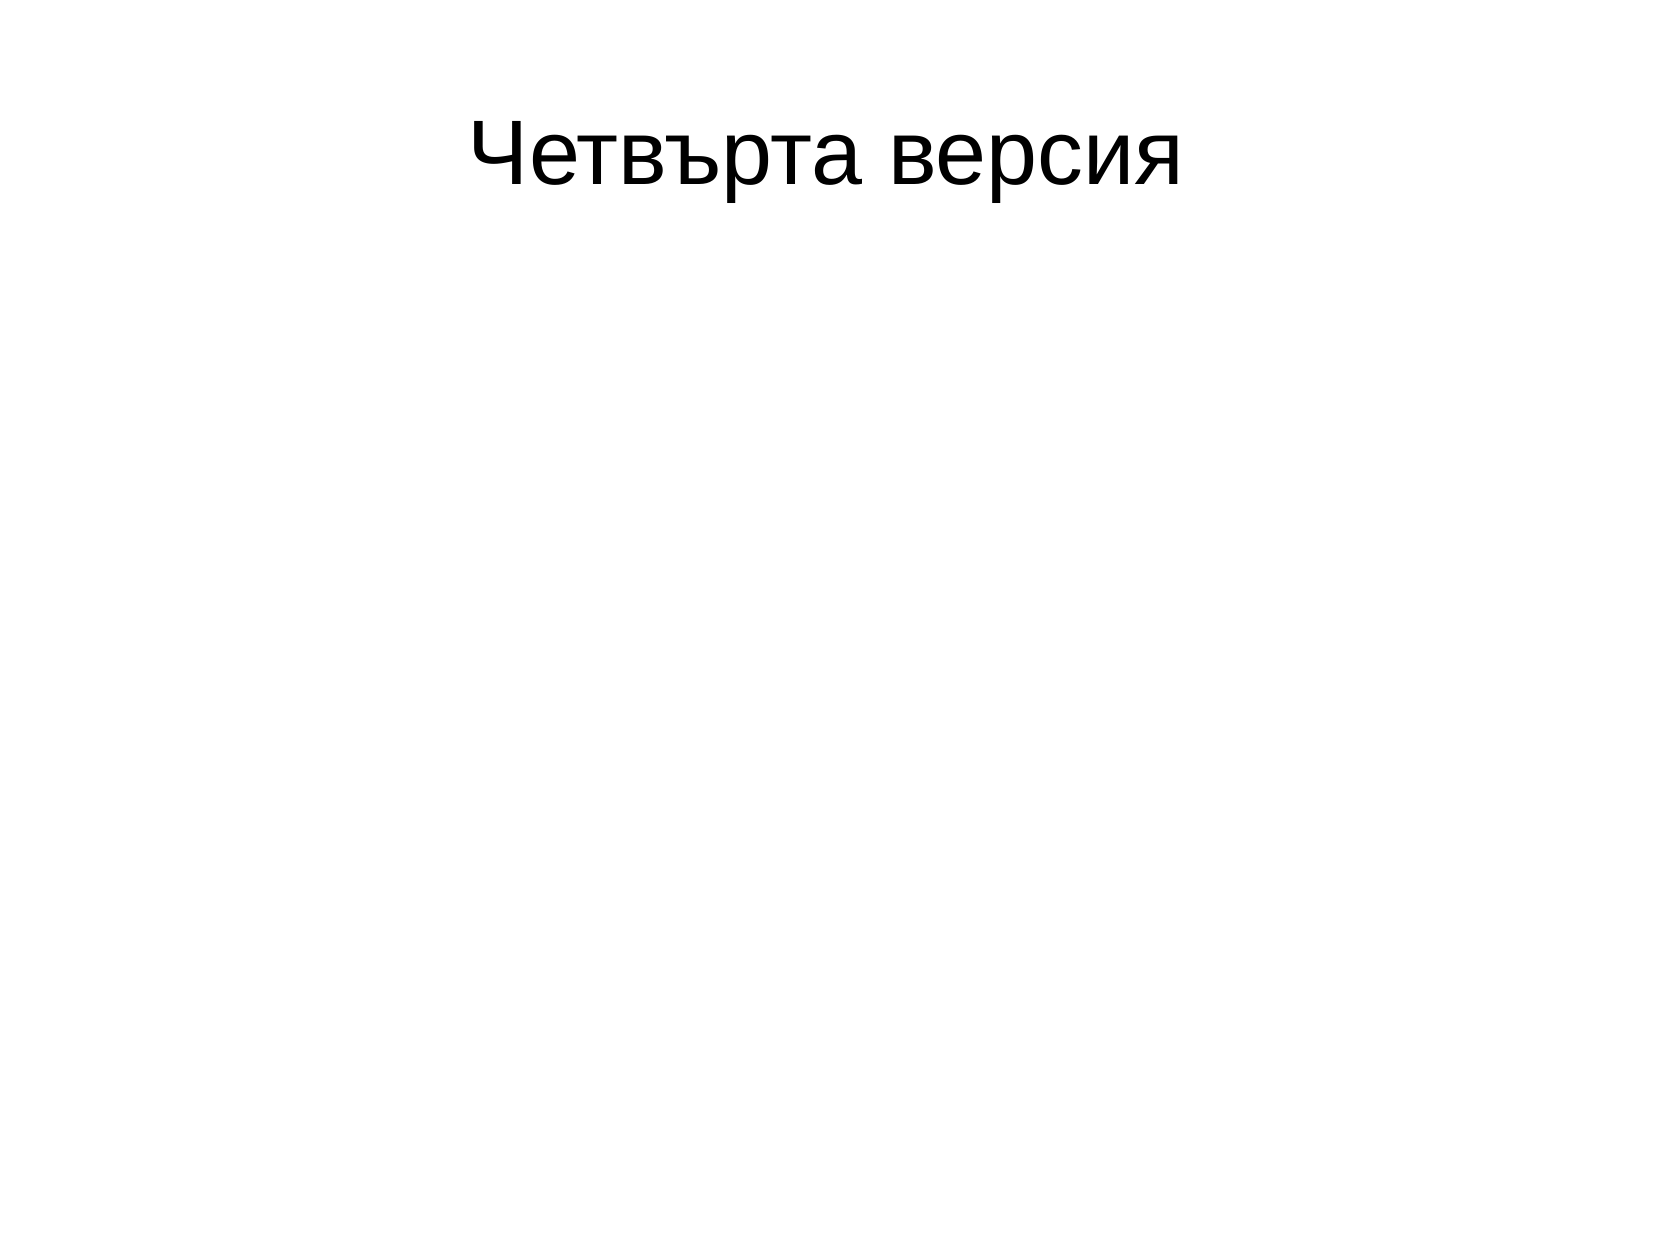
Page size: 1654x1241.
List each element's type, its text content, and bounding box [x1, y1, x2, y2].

title Четвърта версия [82, 49, 1571, 257]
